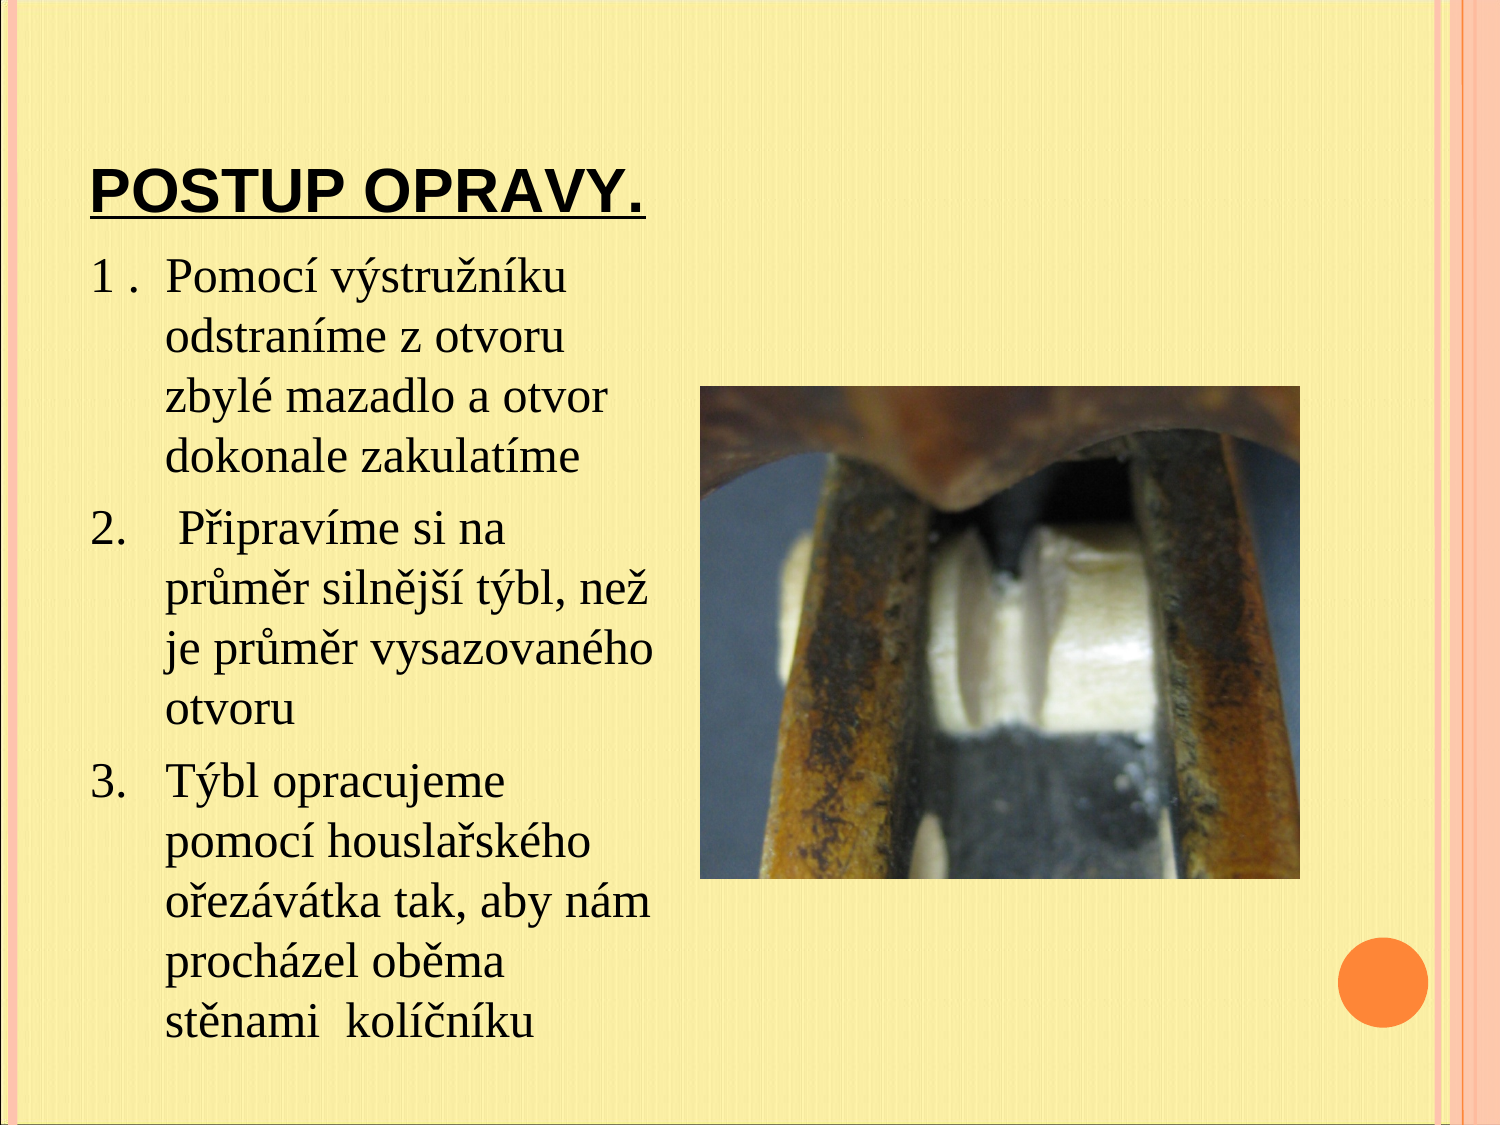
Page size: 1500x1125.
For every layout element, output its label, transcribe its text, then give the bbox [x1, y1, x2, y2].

text_box POSTUP OPRAVY. [74, 45, 1300, 233]
picture [0, 0, 8, 1125]
text_box 1 . Pomocí výstružníku odstraníme z otvoru zbylé mazadlo a otvor dokonale zakulatíme 2. Připravíme si na průměr silnější týbl, než je průměr vysazovaného otvoru 3. Týbl opracujeme pomocí houslařského ořezávátka tak, aby nám procházel oběma stěnami kolíčníku [75, 234, 676, 1055]
picture [18, 0, 1434, 1125]
picture [1441, 0, 1449, 1125]
